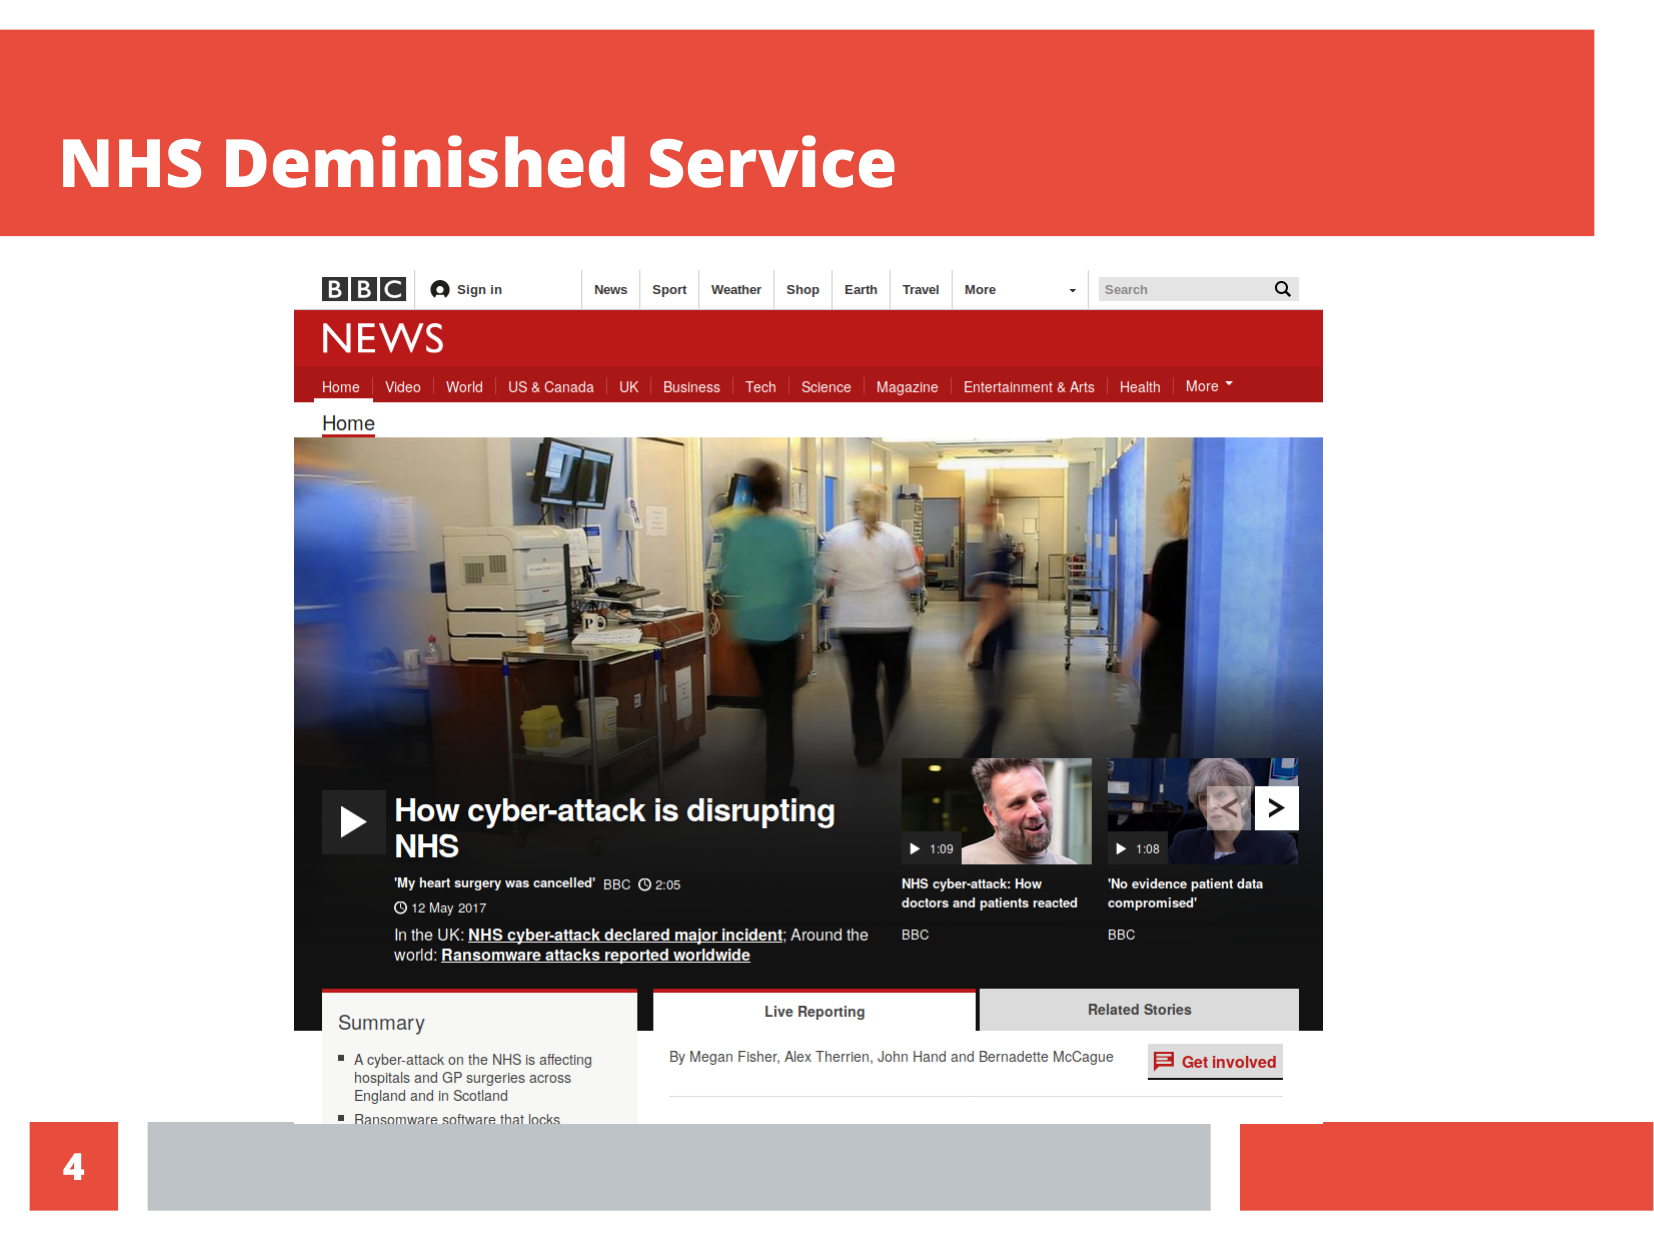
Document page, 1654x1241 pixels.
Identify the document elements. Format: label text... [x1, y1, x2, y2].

title NHS Deminished Service [59, 59, 1595, 207]
picture [294, 270, 1323, 1124]
